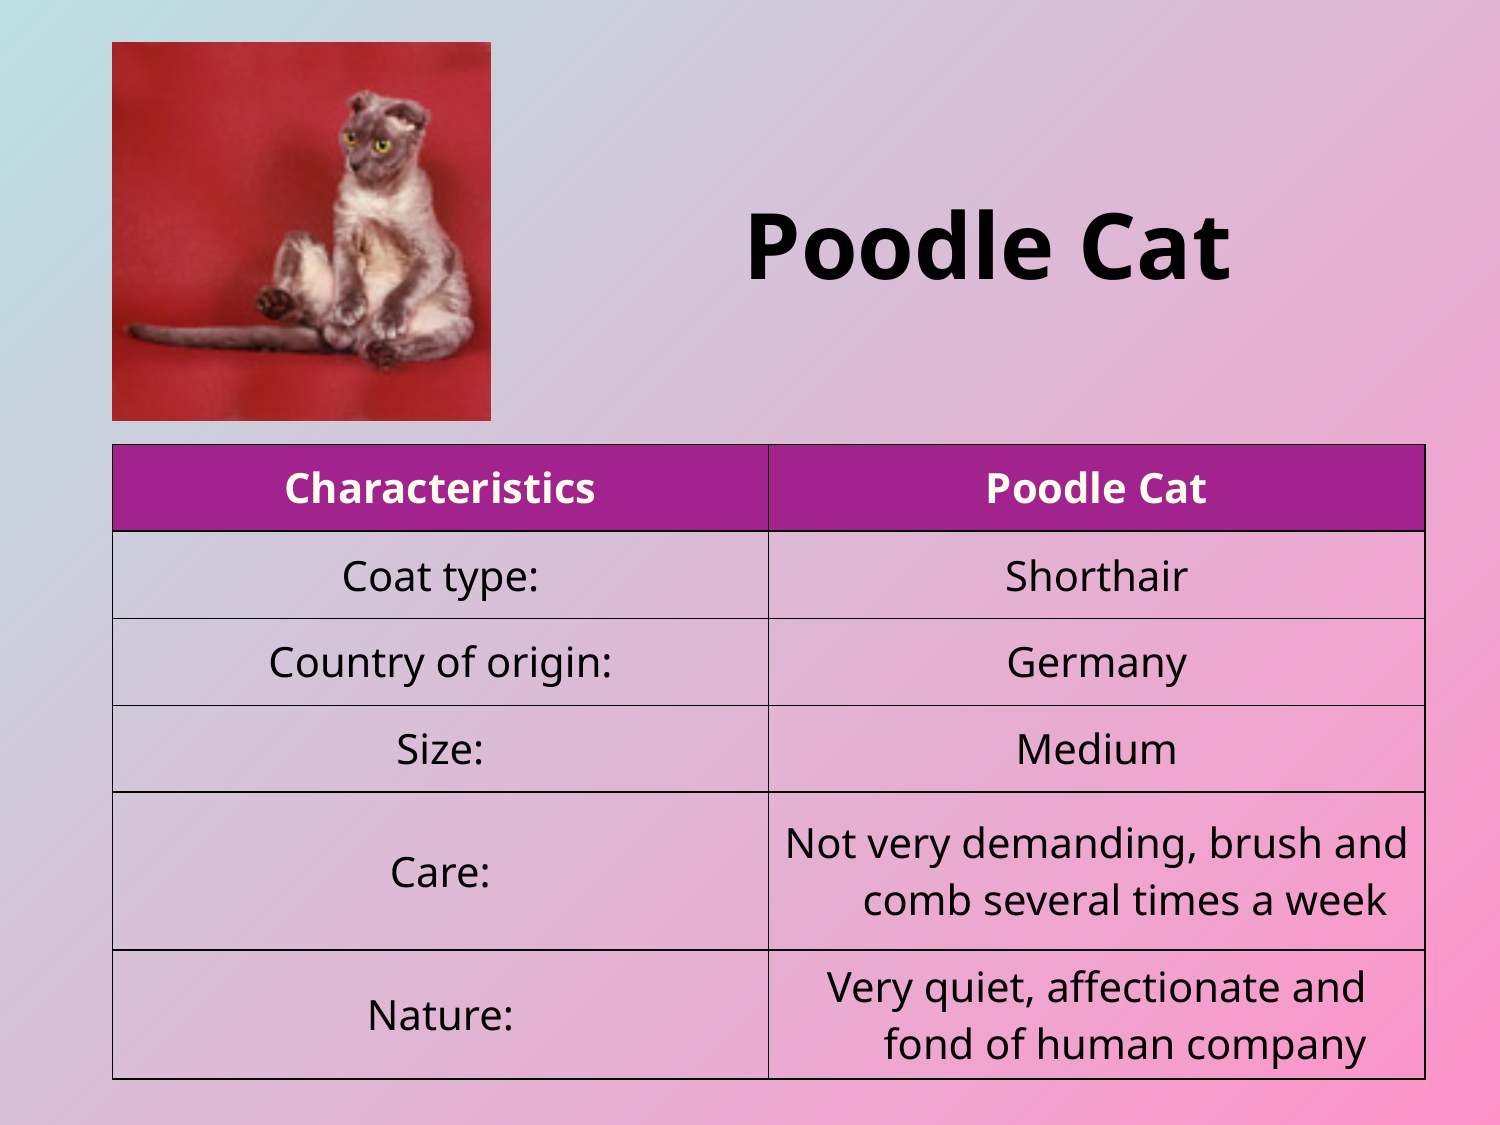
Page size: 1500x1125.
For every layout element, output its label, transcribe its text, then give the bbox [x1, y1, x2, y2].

table_header Poodle Cat [769, 445, 1424, 530]
picture [112, 42, 491, 421]
table_cell Care: [113, 793, 768, 949]
table_cell Medium [769, 706, 1424, 791]
table_header Characteristics [113, 445, 768, 530]
table_cell Coat type: [113, 532, 768, 618]
table_cell Very quiet, affectionate and fond of human company [769, 951, 1424, 1078]
table_cell Germany [769, 619, 1424, 705]
title Poodle Cat [491, 148, 1500, 337]
table_cell Size: [113, 706, 768, 791]
table_cell Not very demanding, brush and comb several times a week [769, 793, 1424, 949]
table_cell Nature: [113, 951, 768, 1078]
table_cell Shorthair [769, 532, 1424, 618]
table_cell Country of origin: [113, 619, 768, 705]
